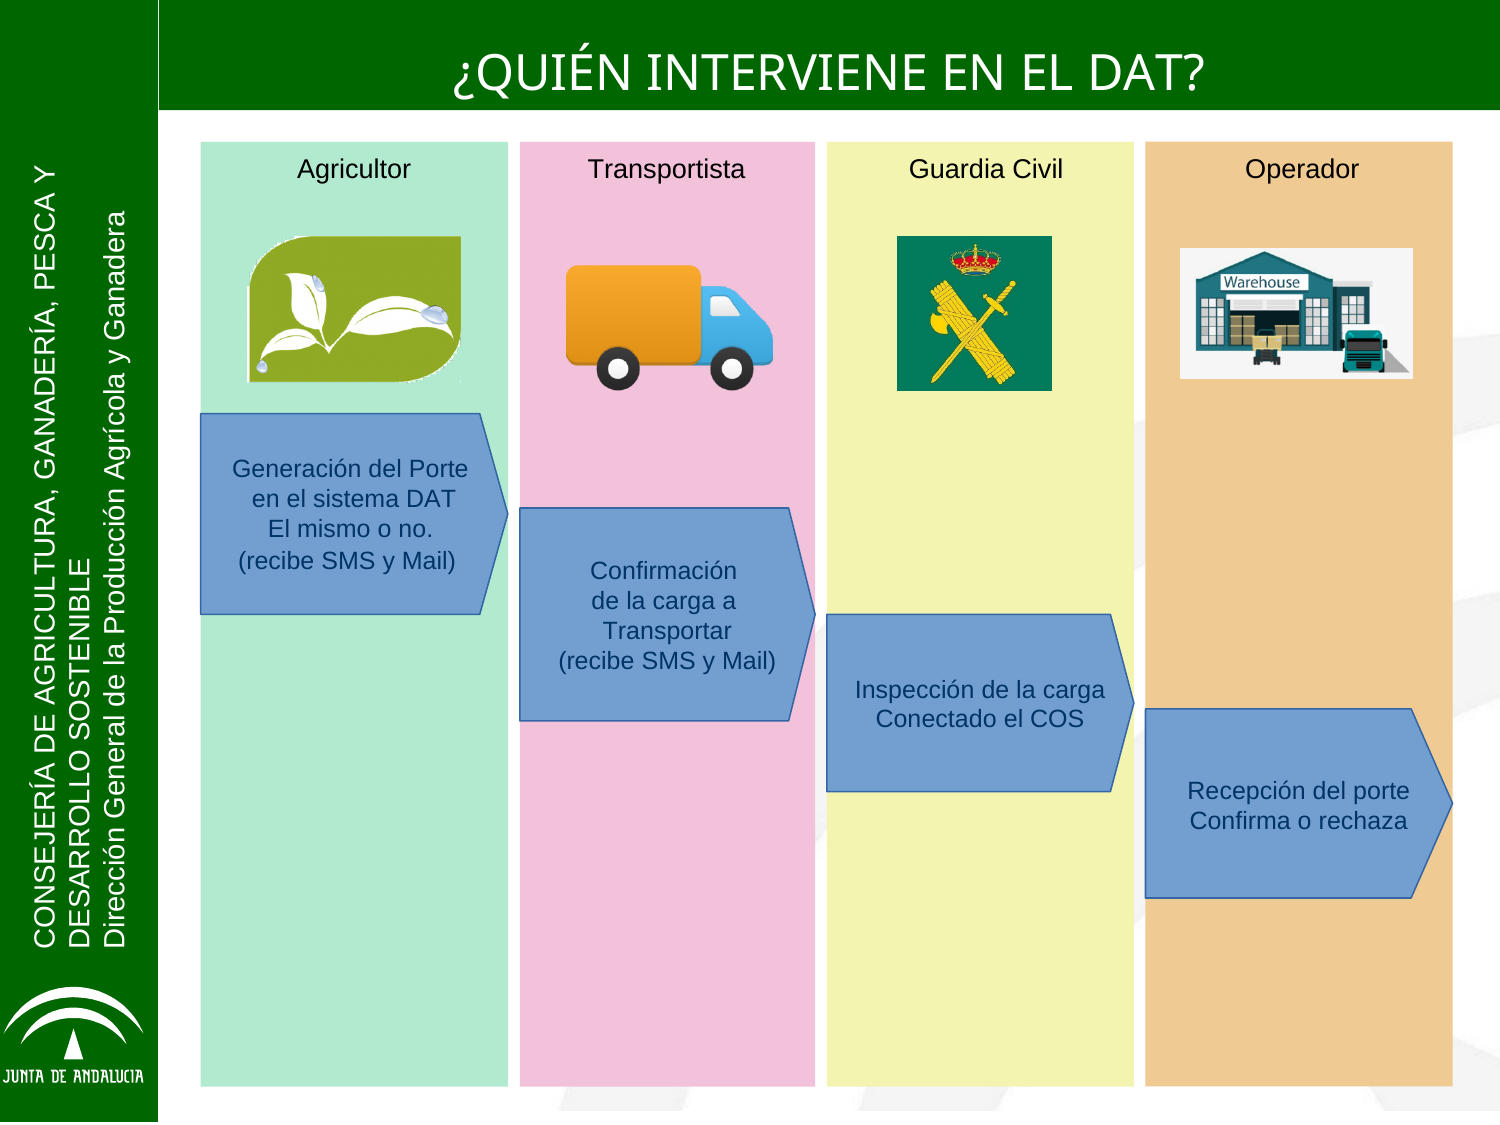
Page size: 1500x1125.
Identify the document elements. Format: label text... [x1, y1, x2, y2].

text_box Agricultor [247, 144, 461, 192]
text_box [1145, 805, 1453, 1087]
text_box ¿QUIÉN INTERVIENE EN EL DAT? [158, 0, 1500, 111]
text_box Operador [1210, 144, 1394, 192]
picture [897, 236, 1052, 391]
text_box [826, 141, 1134, 699]
text_box Recepción del porte Confirma o rechaza [1145, 708, 1453, 898]
picture [247, 236, 461, 383]
text_box Inspección de la carga Conectado el COS [826, 614, 1134, 792]
text_box [519, 615, 816, 1087]
text_box Transportista [572, 144, 810, 192]
text_box Generación del Porte en el sistema DAT El mismo o no. (recibe SMS y Mail) [200, 413, 508, 615]
picture [425, 186, 1500, 1111]
picture [566, 224, 773, 431]
text_box Confirmación de la carga a Transportar (recibe SMS y Mail) [519, 507, 816, 721]
text_box [826, 707, 1134, 1087]
text_box [200, 517, 508, 1087]
text_box [200, 141, 508, 511]
picture [1180, 248, 1413, 379]
text_box Guardia Civil [873, 144, 1099, 192]
text_box [519, 141, 816, 613]
text_box [1145, 141, 1453, 802]
